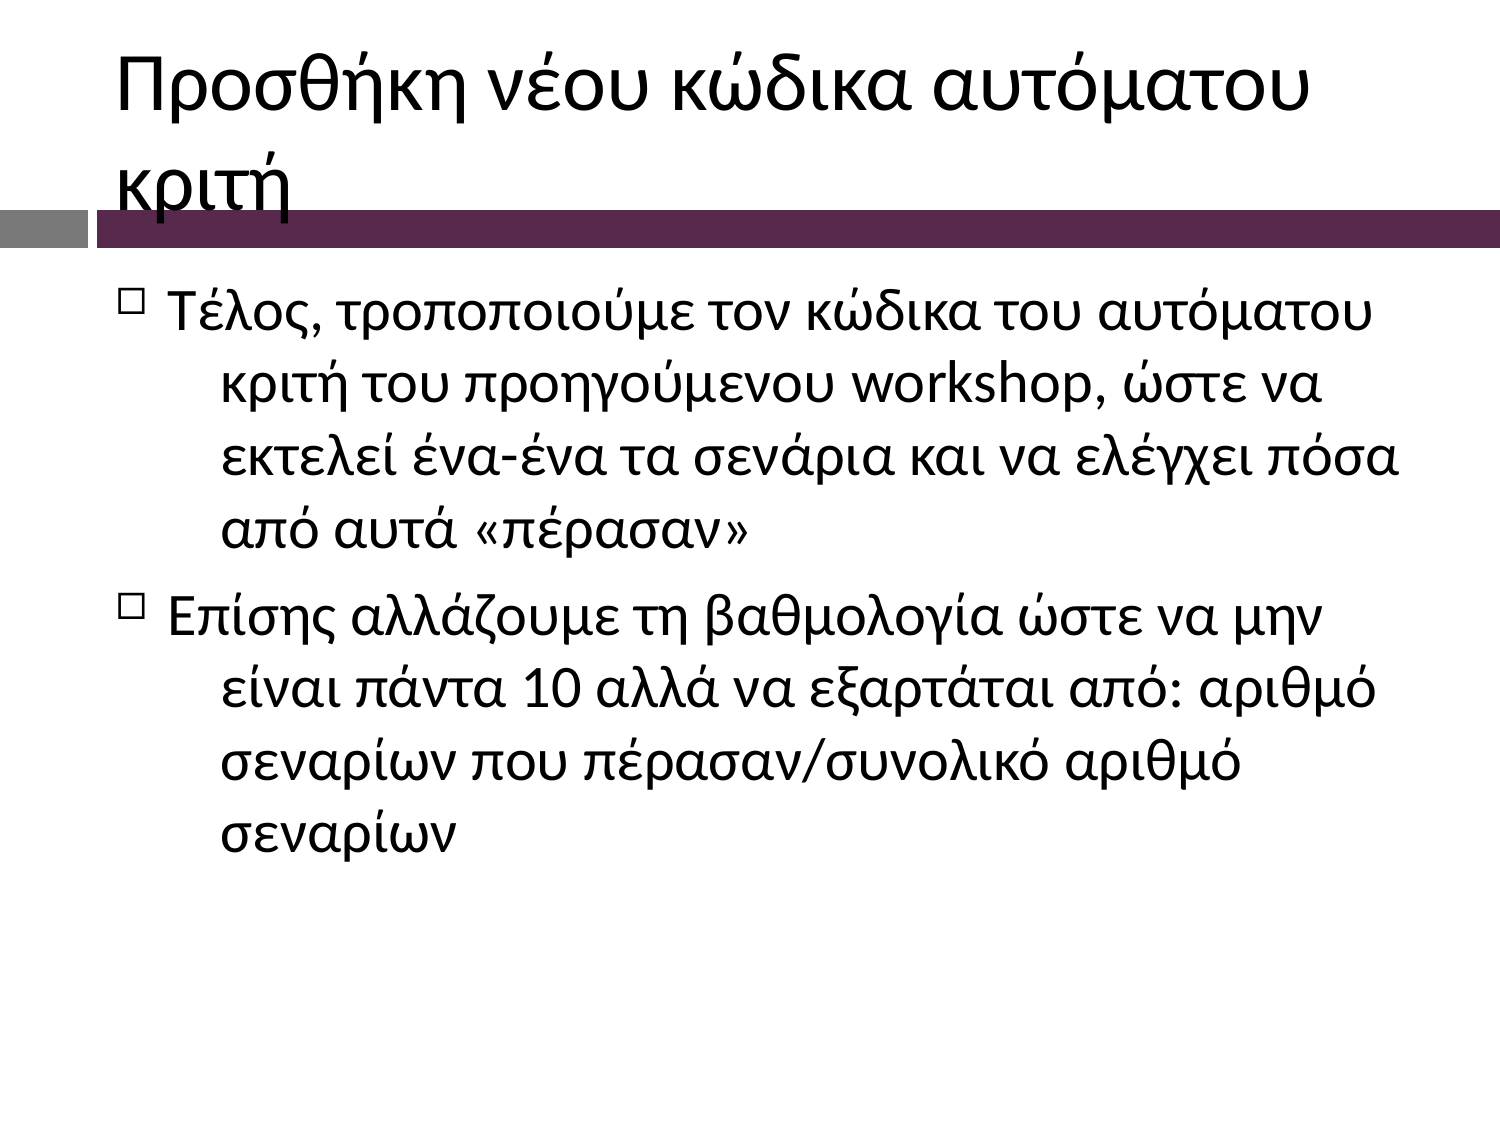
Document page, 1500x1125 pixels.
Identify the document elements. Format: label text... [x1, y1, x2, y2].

list Τέλος, τροποποιούμε τον κώδικα του αυτόματου κριτή του προηγούμενου workshop, ώστε να εκτελεί ένα-ένα τα σενάρια και να ελέγχει πόσα από αυτά «πέρασαν» Επίσης αλλάζουμε τη βαθμολογία ώστε να μην είναι πάντα 10 αλλά να εξαρτάται από: αριθμό σεναρίων που πέρασαν/συνολικό αριθμό σεναρίων [100, 262, 1438, 1000]
title Προσθήκη νέου κώδικα αυτόματου κριτή [100, 19, 1438, 182]
